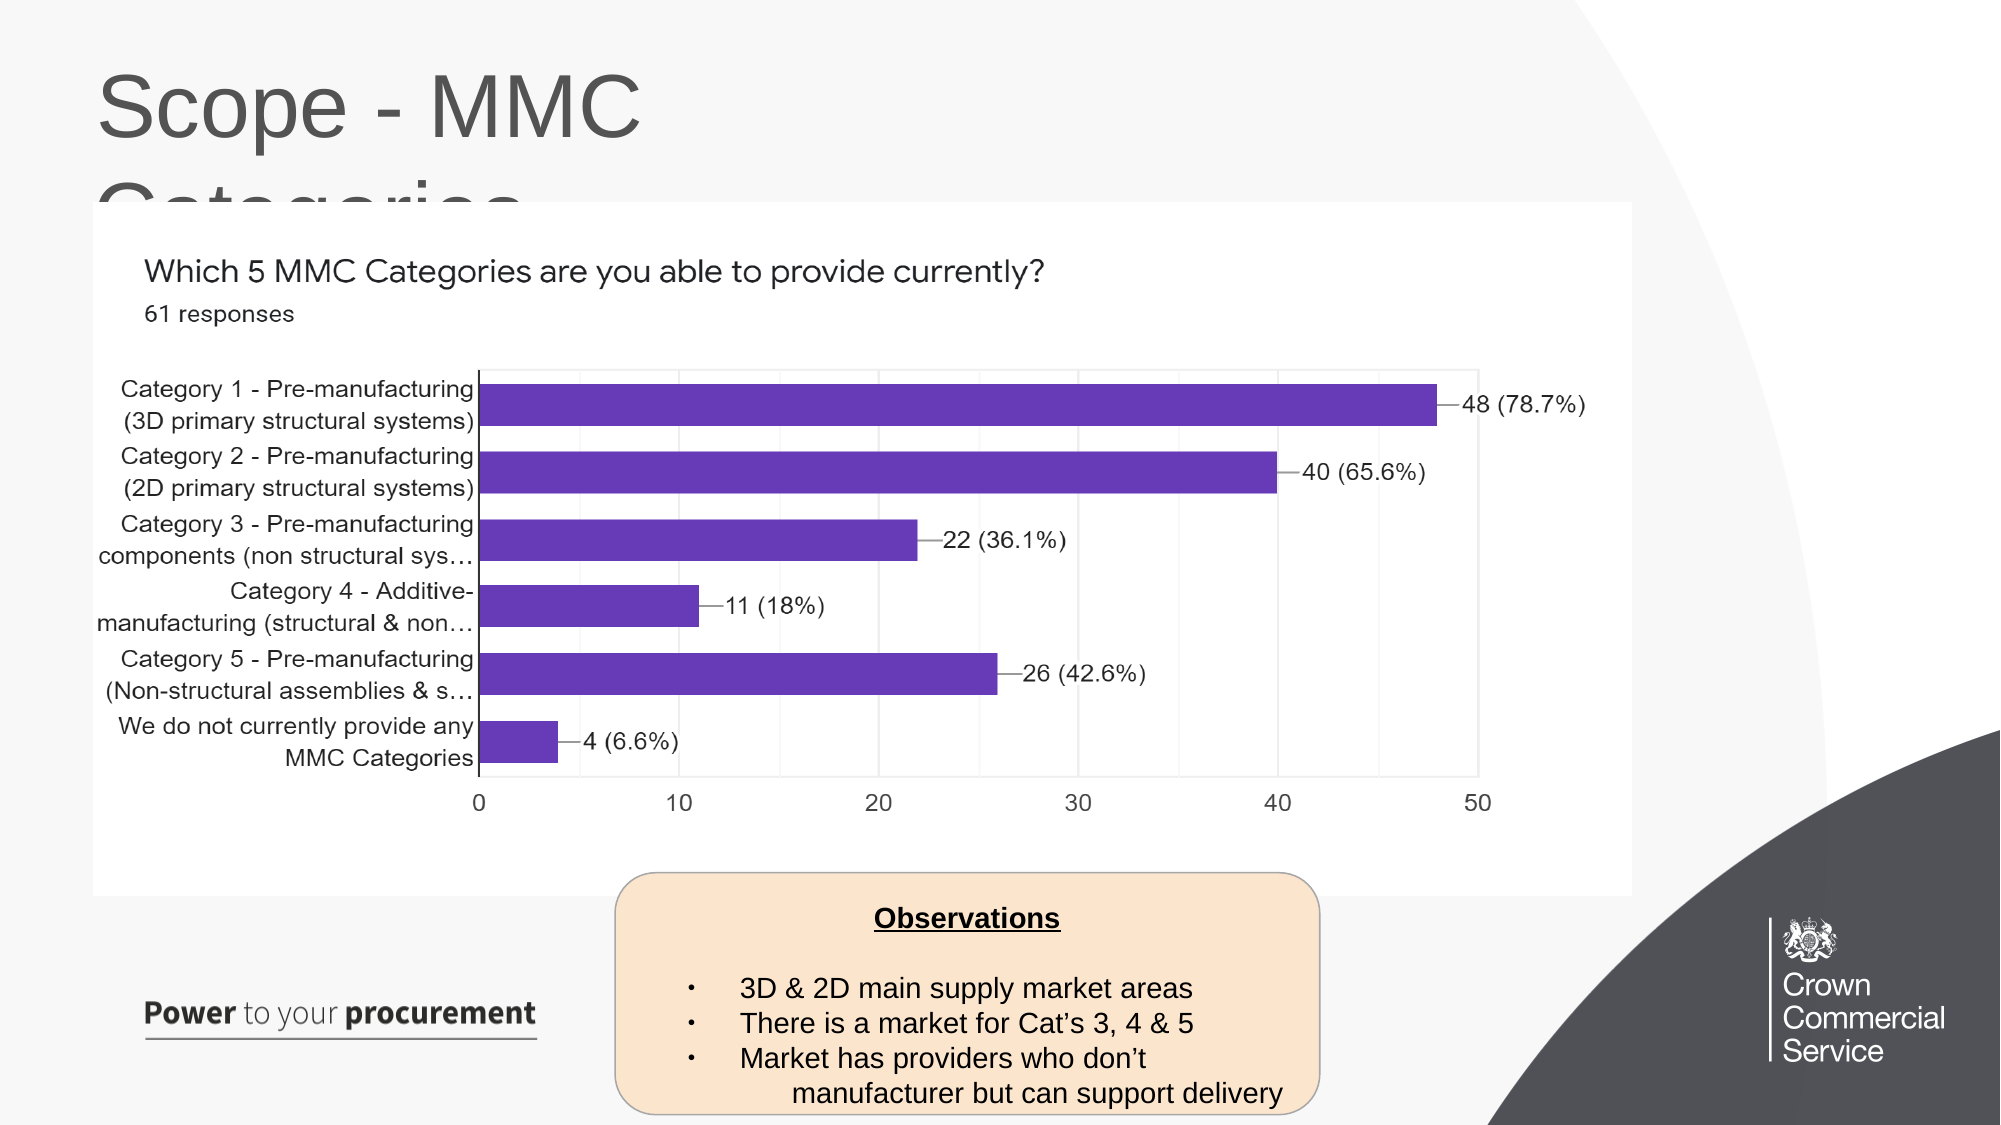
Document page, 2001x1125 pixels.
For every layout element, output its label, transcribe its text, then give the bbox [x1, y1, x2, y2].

picture [93, 202, 1632, 896]
text_box Observations 3D & 2D main supply market areas There is a market for Cat’s 3, 4 & 5 Market has providers who don’t manufacturer but can support delivery [615, 872, 1320, 1115]
title Scope - MMC Categories [93, 46, 1221, 191]
